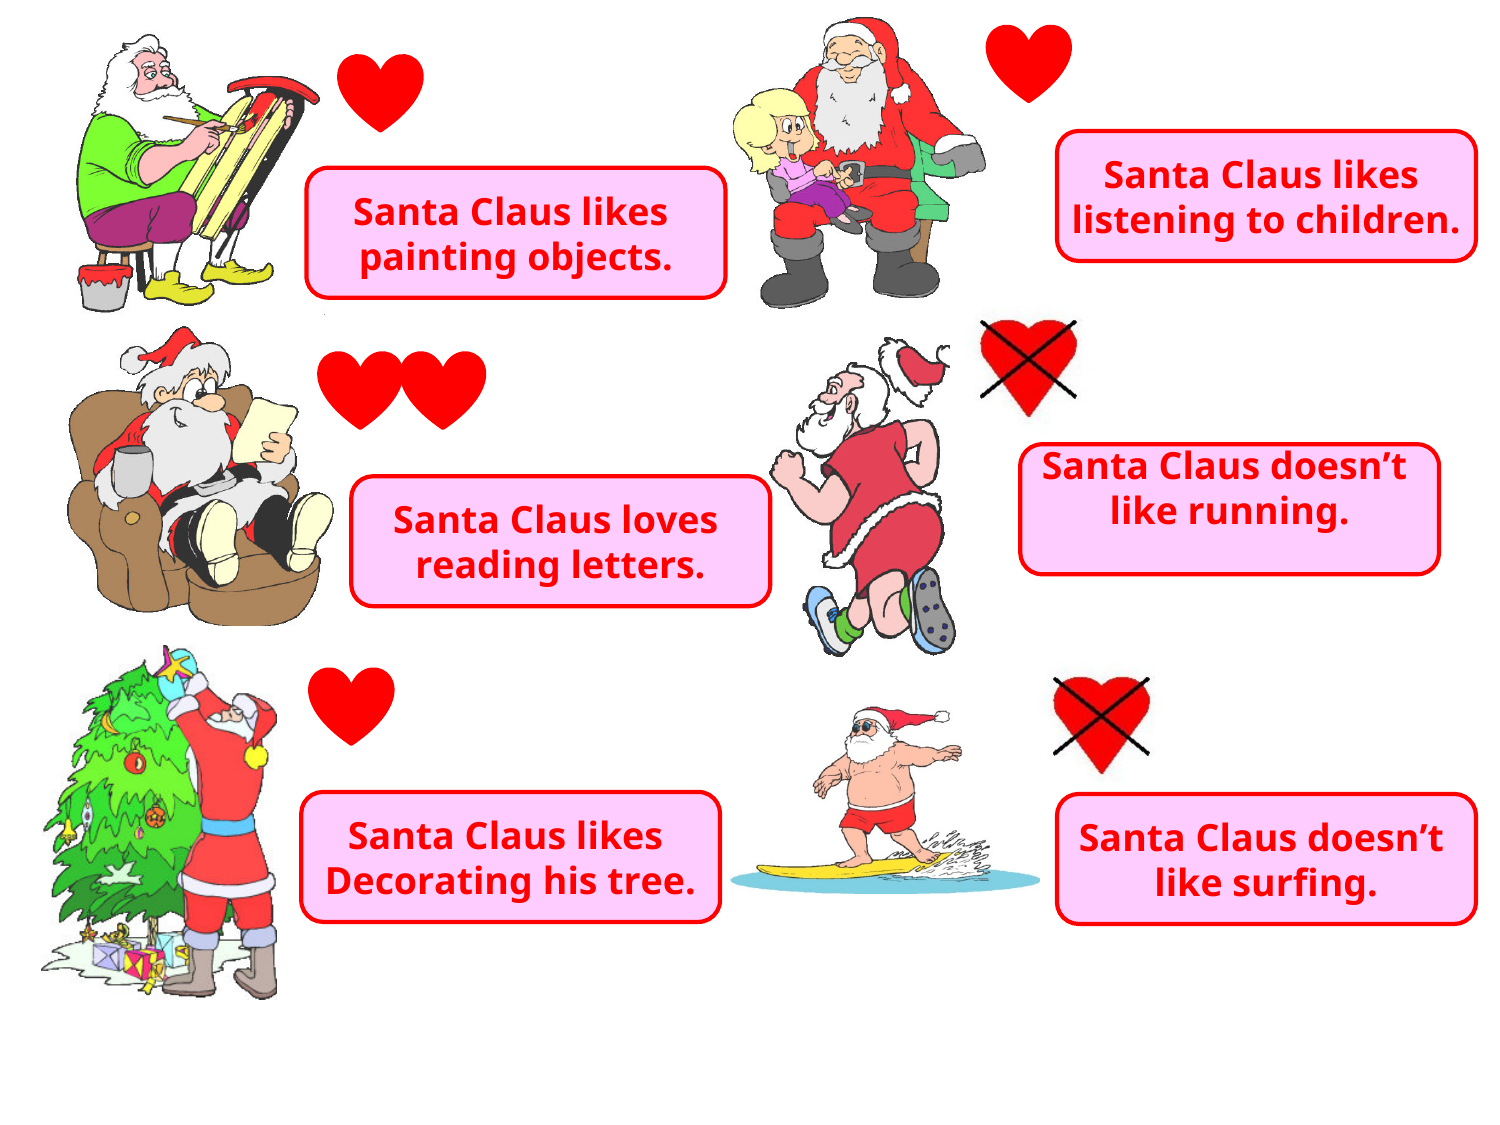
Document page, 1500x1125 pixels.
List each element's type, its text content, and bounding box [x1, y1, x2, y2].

text_box Santa Claus doesn’t like running. [1020, 444, 1440, 575]
text_box [309, 669, 394, 745]
picture [63, 318, 340, 627]
text_box Santa Claus likes painting objects. [306, 167, 726, 298]
picture [730, 647, 1180, 894]
text_box [318, 352, 485, 429]
text_box [987, 26, 1071, 102]
text_box Santa Claus doesn’t like surfing. [1056, 793, 1477, 924]
text_box Santa Claus likes Decorating his tree. [301, 791, 721, 922]
text_box Santa Claus loves reading letters. [351, 476, 771, 607]
text_box [338, 55, 423, 132]
text_box Santa Claus likes listening to children. [1056, 130, 1477, 261]
picture [41, 645, 277, 1000]
picture [76, 30, 327, 315]
picture [733, 11, 1107, 657]
